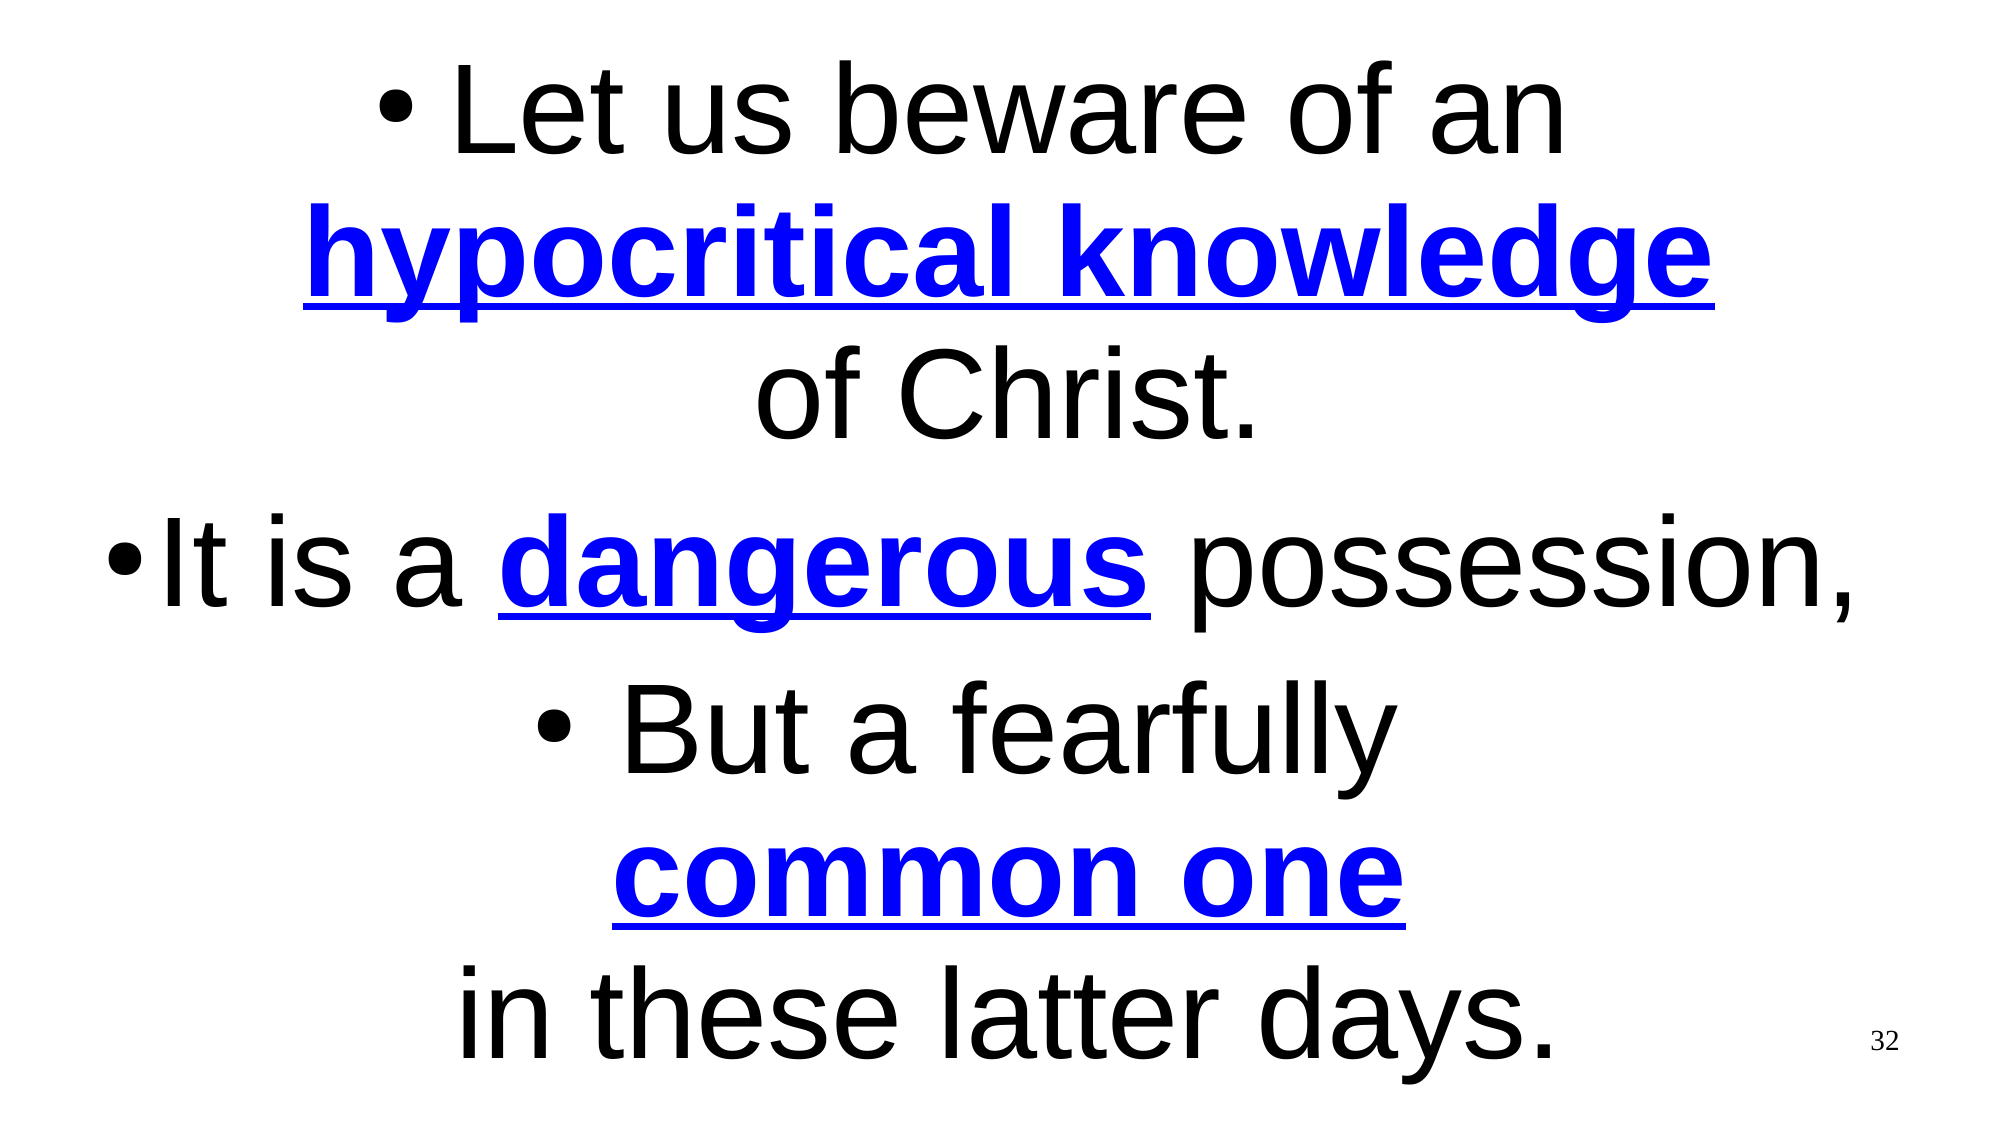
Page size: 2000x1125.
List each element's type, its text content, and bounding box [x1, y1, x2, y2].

list Let us beware of an hypocritical knowledge of Christ. It is a dangerous possession, But a fearfully common one in these latter days. [37, 37, 1951, 1088]
